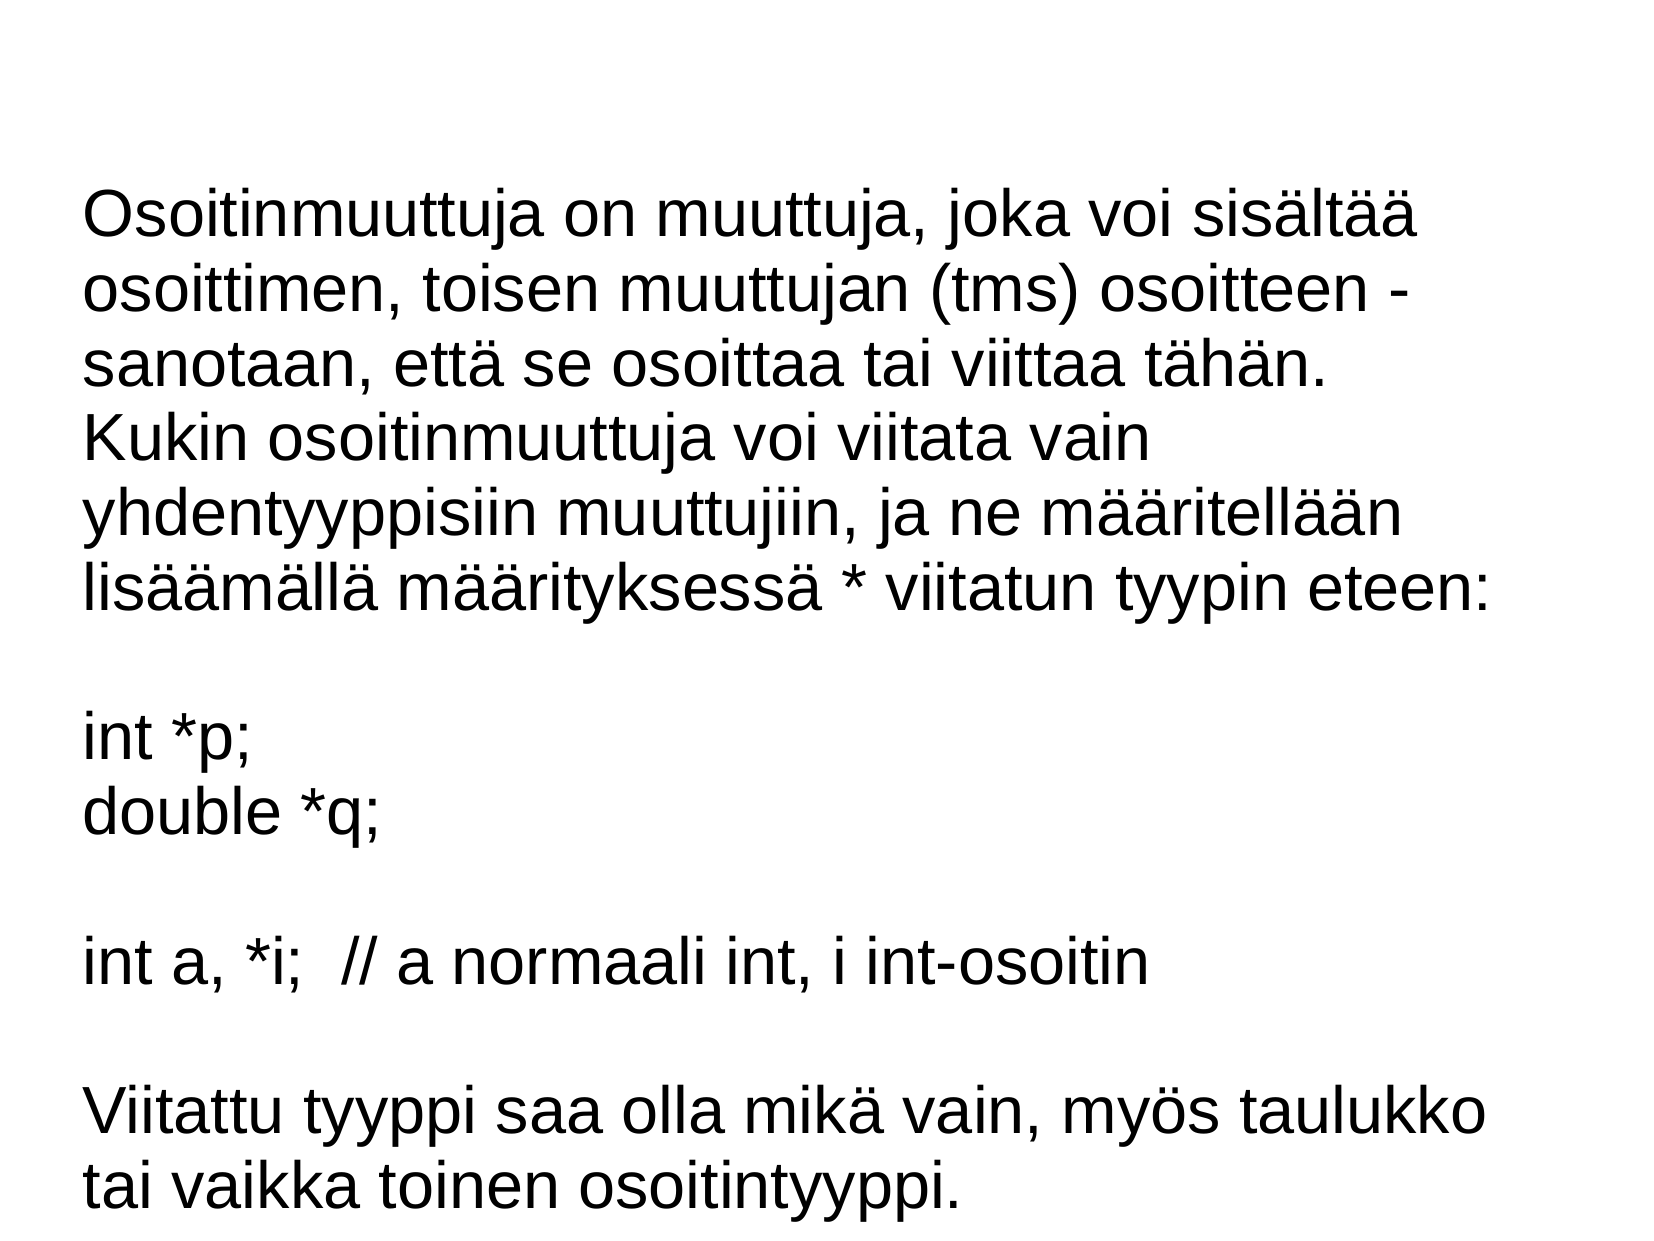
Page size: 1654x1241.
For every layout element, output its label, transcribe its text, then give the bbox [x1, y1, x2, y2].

text_box Osoitinmuuttuja on muuttuja, joka voi sisältää osoittimen, toisen muuttujan (tms) osoitteen - sanotaan, että se osoittaa tai viittaa tähän. Kukin osoitinmuuttuja voi viitata vain yhdentyyppisiin muuttujiin, ja ne määritellään lisäämällä määrityksessä * viitatun tyypin eteen: int *p; double *q; int a, *i; // a normaali int, i int-osoitin Viitattu tyyppi saa olla mikä vain, myös taulukko tai vaikka toinen osoitintyyppi. [82, 176, 1571, 1223]
